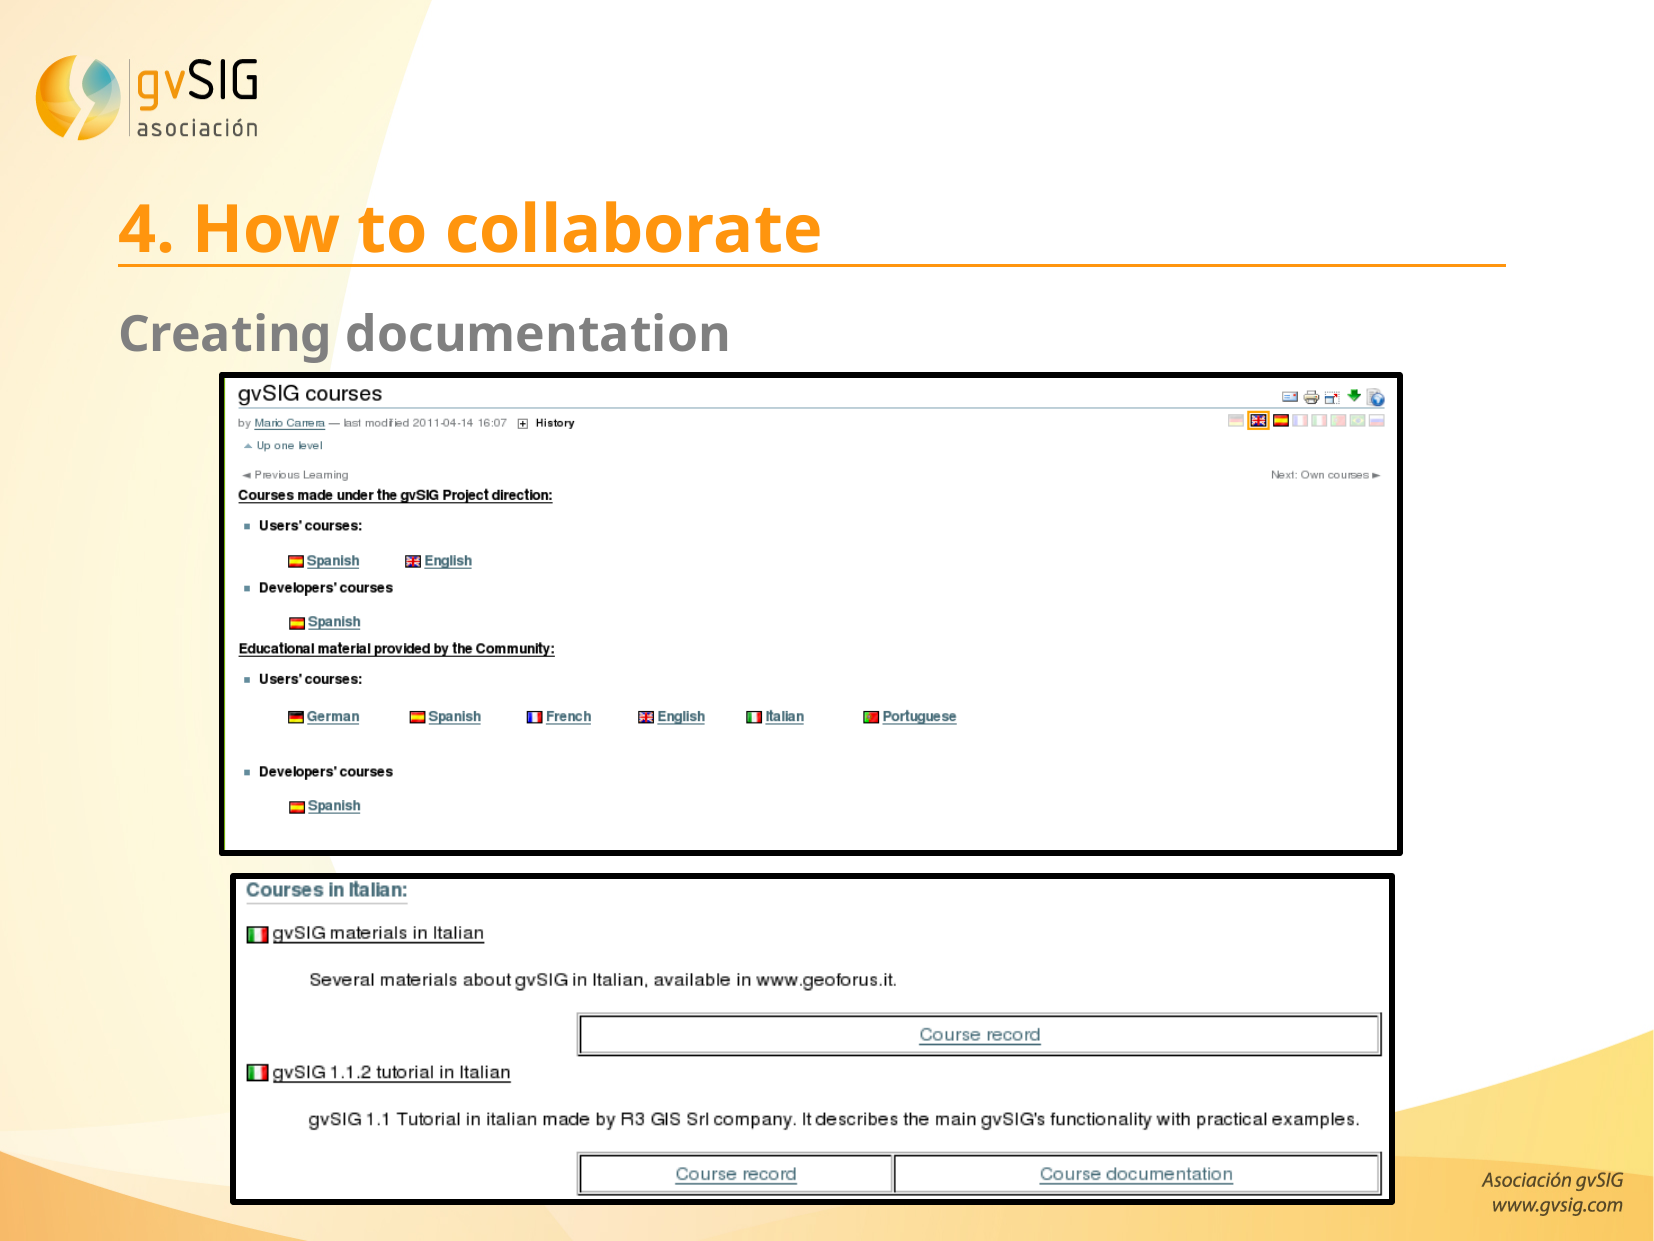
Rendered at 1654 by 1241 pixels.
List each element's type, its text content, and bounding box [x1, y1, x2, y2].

title Creating documentation [118, 288, 1004, 377]
title 4. How to collaborate [118, 177, 1607, 276]
picture [0, 0, 1654, 1241]
